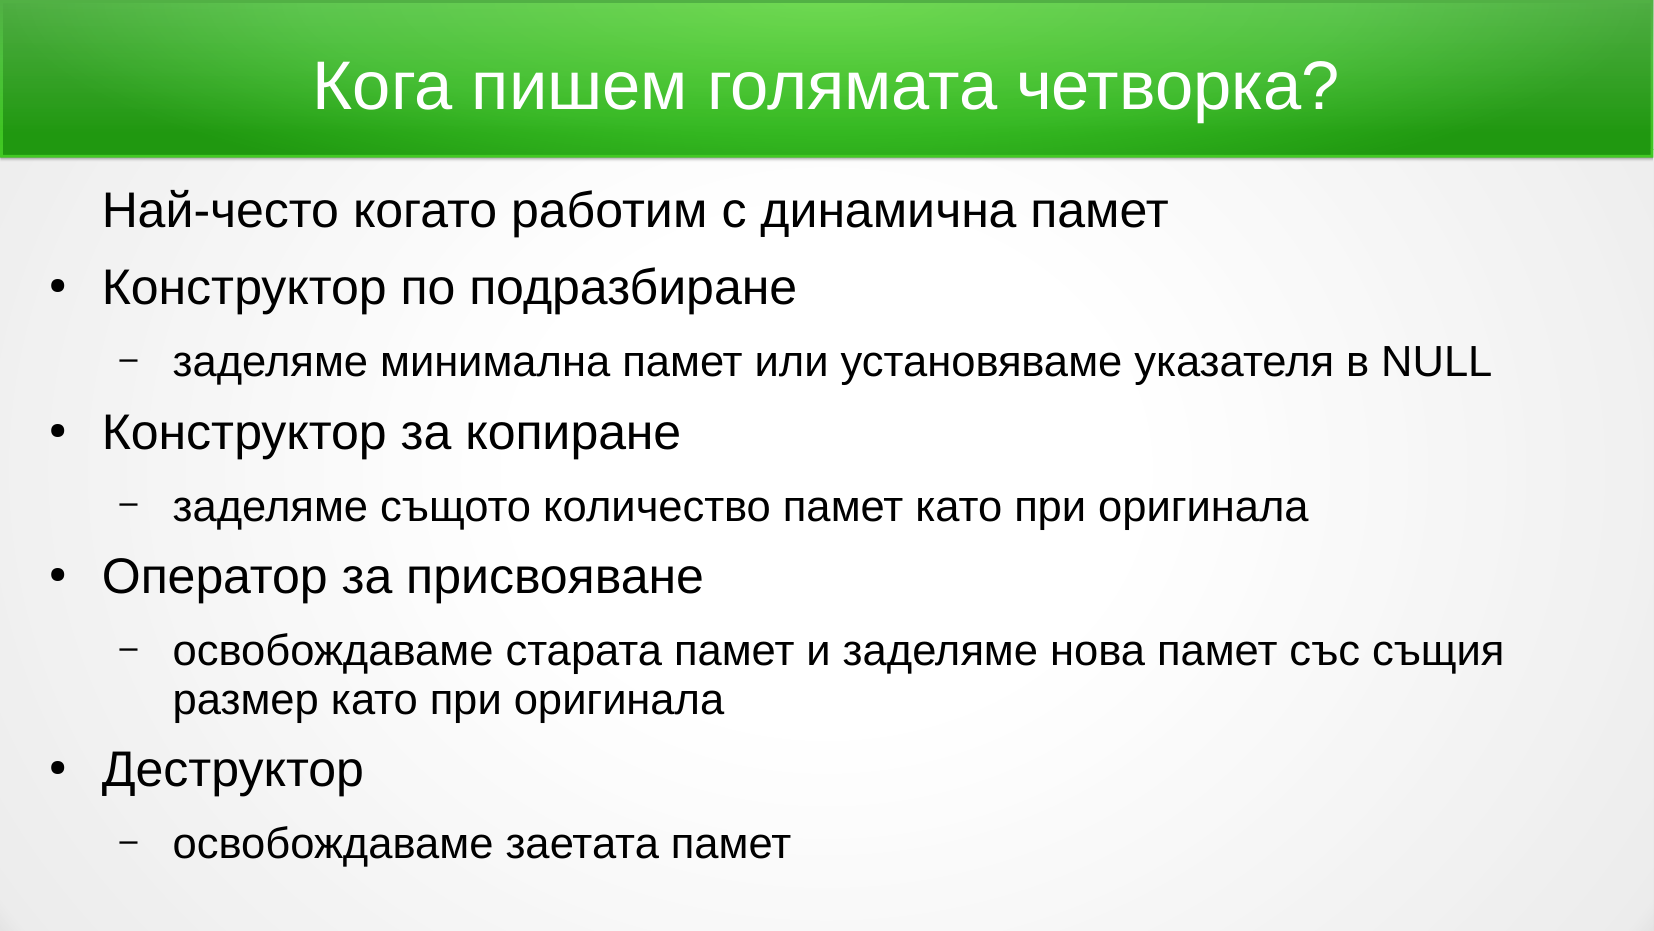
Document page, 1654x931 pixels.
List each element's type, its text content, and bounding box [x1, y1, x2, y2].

list Най-често когато работим с динамична памет Конструктор по подразбиране заделяме минимална памет или установяваме указателя в NULL Конструктор за копиране заделяме същото количество памет като при оригинала Оператор за присвояване освобождаваме старата памет и заделяме нова памет със същия размер като при оригинала Деструктор освобождаваме заетата памет [31, 181, 1630, 910]
title Кога пишем голямата четворка? [82, 37, 1571, 135]
